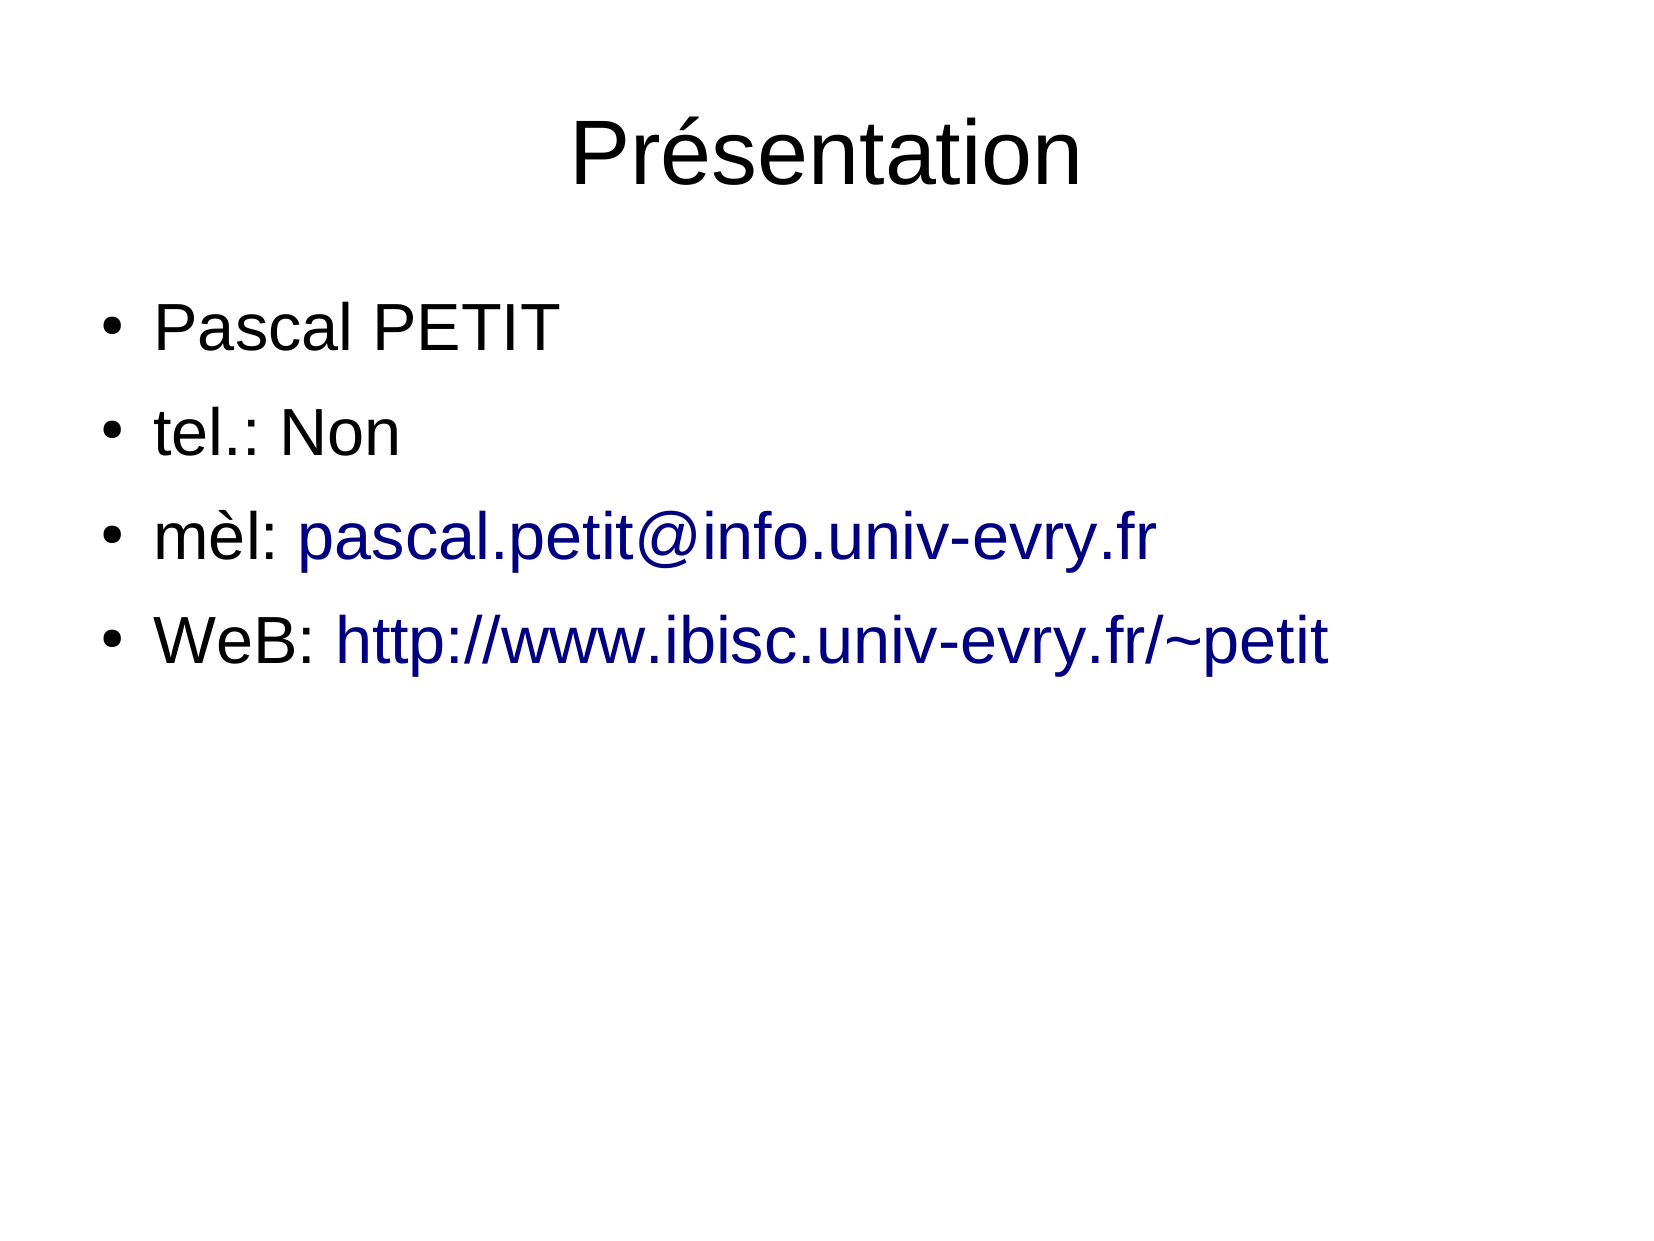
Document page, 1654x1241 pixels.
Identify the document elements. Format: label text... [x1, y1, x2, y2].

title Présentation [82, 49, 1571, 257]
list Pascal PETIT tel.: Non mèl: pascal.petit@info.univ-evry.fr WeB: http://www.ibisc.univ-evry.fr/~petit [82, 290, 1571, 1109]
